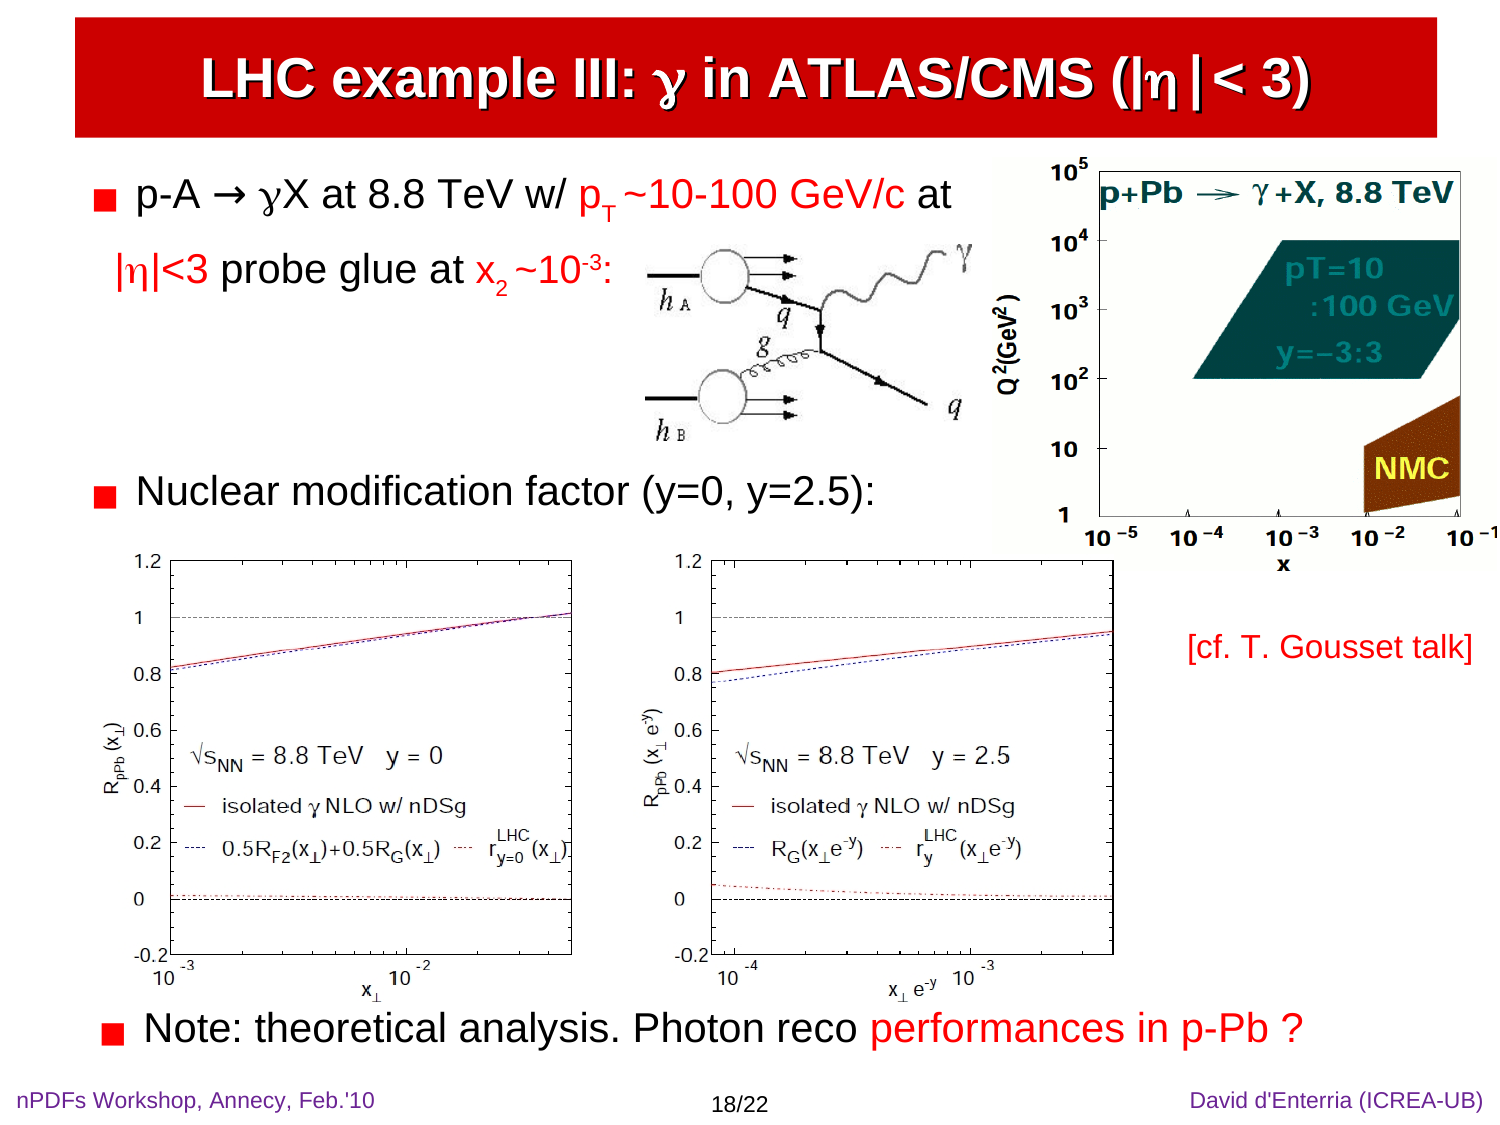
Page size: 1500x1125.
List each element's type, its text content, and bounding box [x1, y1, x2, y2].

title LHC example III: g in ATLAS/CMS (|h|< 3) [75, 17, 1438, 138]
list ■ p-A → gX at 8.8 TeV w/ pT ~10-100 GeV/c at ||<3 probe glue at x2 ~10-3: ■ Nuclear modification factor (y=0, y=2.5): [79, 166, 1477, 519]
text_box ■ Note: theoretical analysis. Photon reco performances in p-Pb ? [87, 1001, 1500, 1063]
picture [102, 157, 1497, 1002]
text_box [cf. T. Gousset talk] [1187, 625, 1475, 663]
